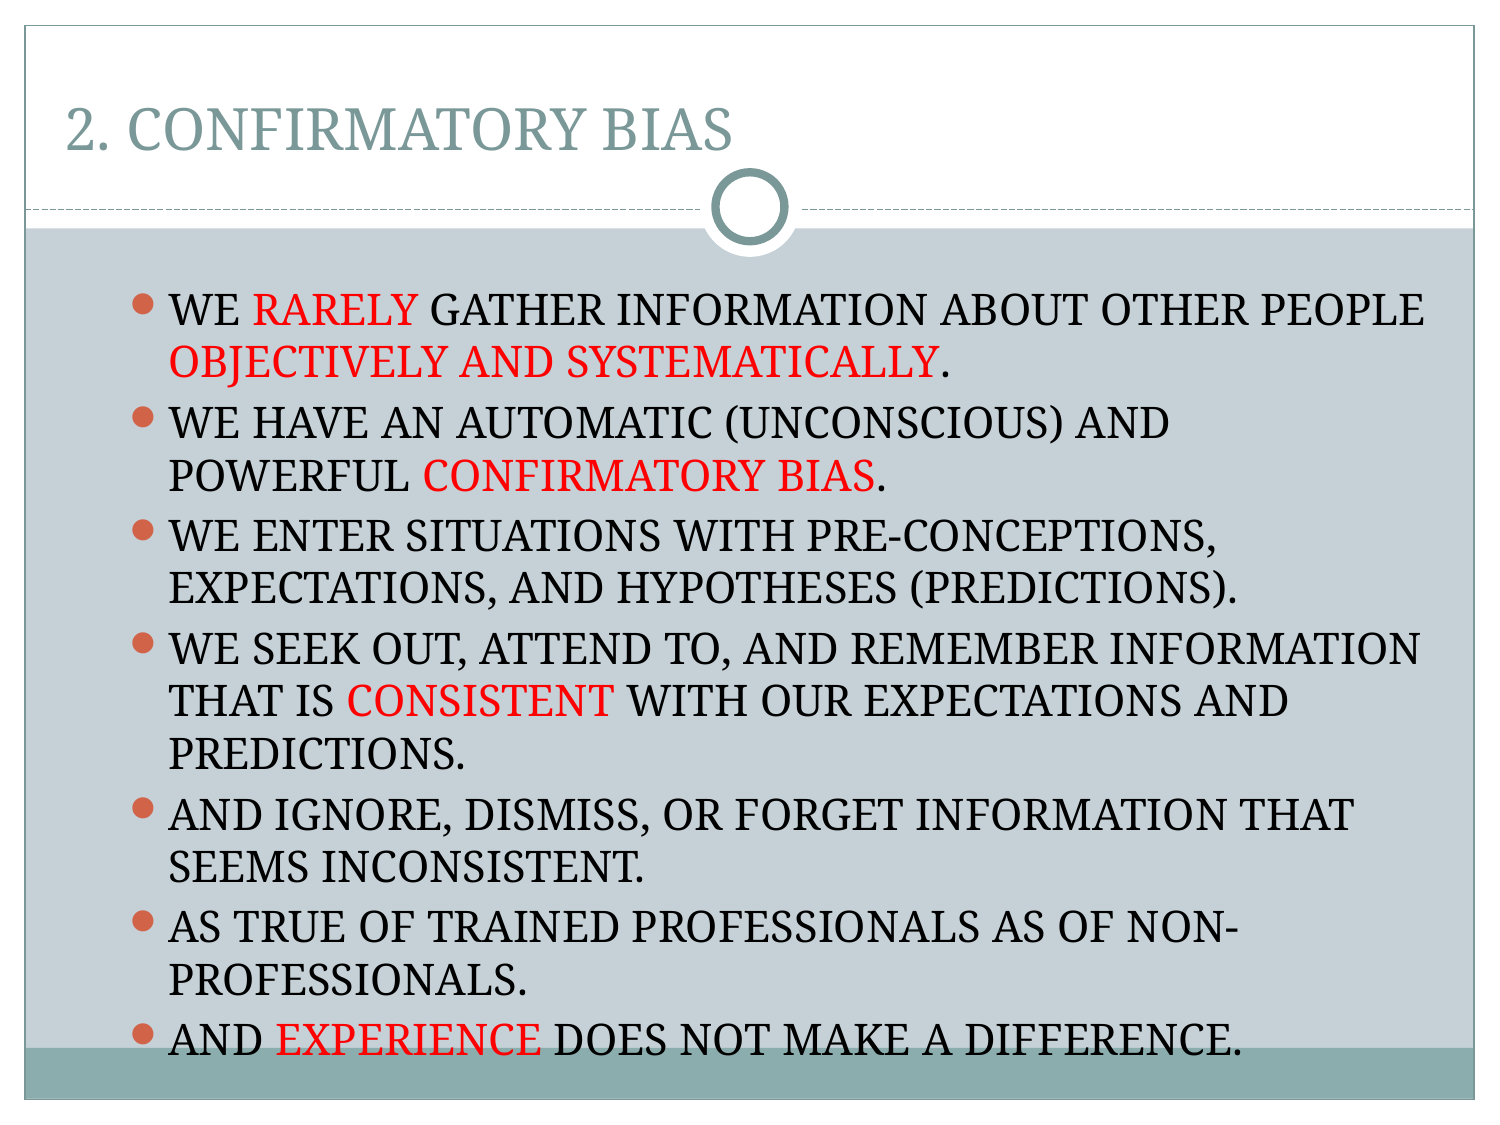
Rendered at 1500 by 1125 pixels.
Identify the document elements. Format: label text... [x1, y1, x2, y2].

title 2. CONFIRMATORY BIAS [49, 36, 1450, 240]
list WE RARELY GATHER INFORMATION ABOUT OTHER PEOPLE OBJECTIVELY AND SYSTEMATICALLY. WE HAVE AN AUTOMATIC (UNCONSCIOUS) AND POWERFUL CONFIRMATORY BIAS. WE ENTER SITUATIONS WITH PRE-CONCEPTIONS, EXPECTATIONS, AND HYPOTHESES (PREDICTIONS). WE SEEK OUT, ATTEND TO, AND REMEMBER INFORMATION THAT IS CONSISTENT WITH OUR EXPECTATIONS AND PREDICTIONS. AND IGNORE, DISMISS, OR FORGET INFORMATION THAT SEEMS INCONSISTENT. AS TRUE OF TRAINED PROFESSIONALS AS OF NON-PROFESSIONALS. AND EXPERIENCE DOES NOT MAKE A DIFFERENCE. [114, 275, 1450, 1073]
